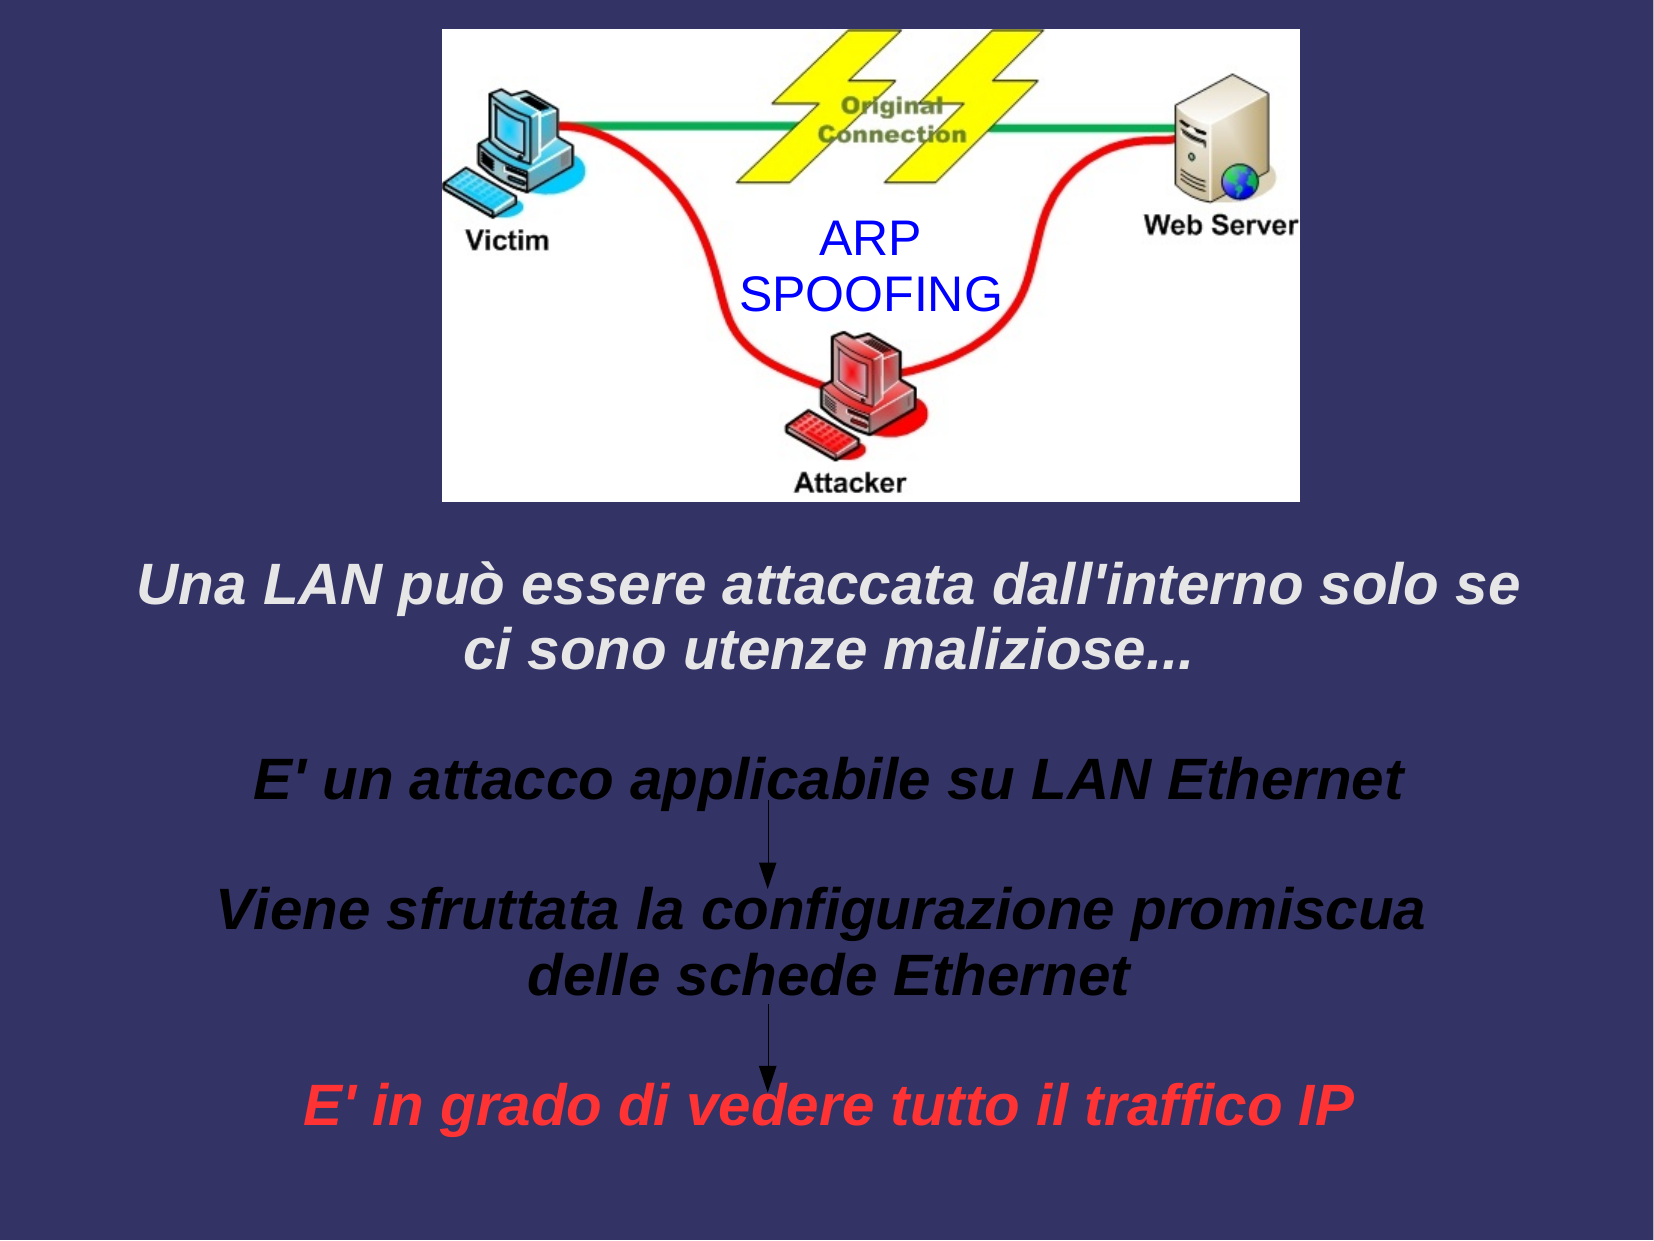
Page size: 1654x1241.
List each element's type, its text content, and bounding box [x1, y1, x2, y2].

title Una LAN può essere attaccata dall'interno solo se ci sono utenze maliziose... E' un attacco applicabile su LAN Ethernet Viene sfruttata la configurazione promiscua delle schede Ethernet E' in grado di vedere tutto il traffico IP [123, 546, 1536, 1143]
picture [442, 29, 1300, 502]
